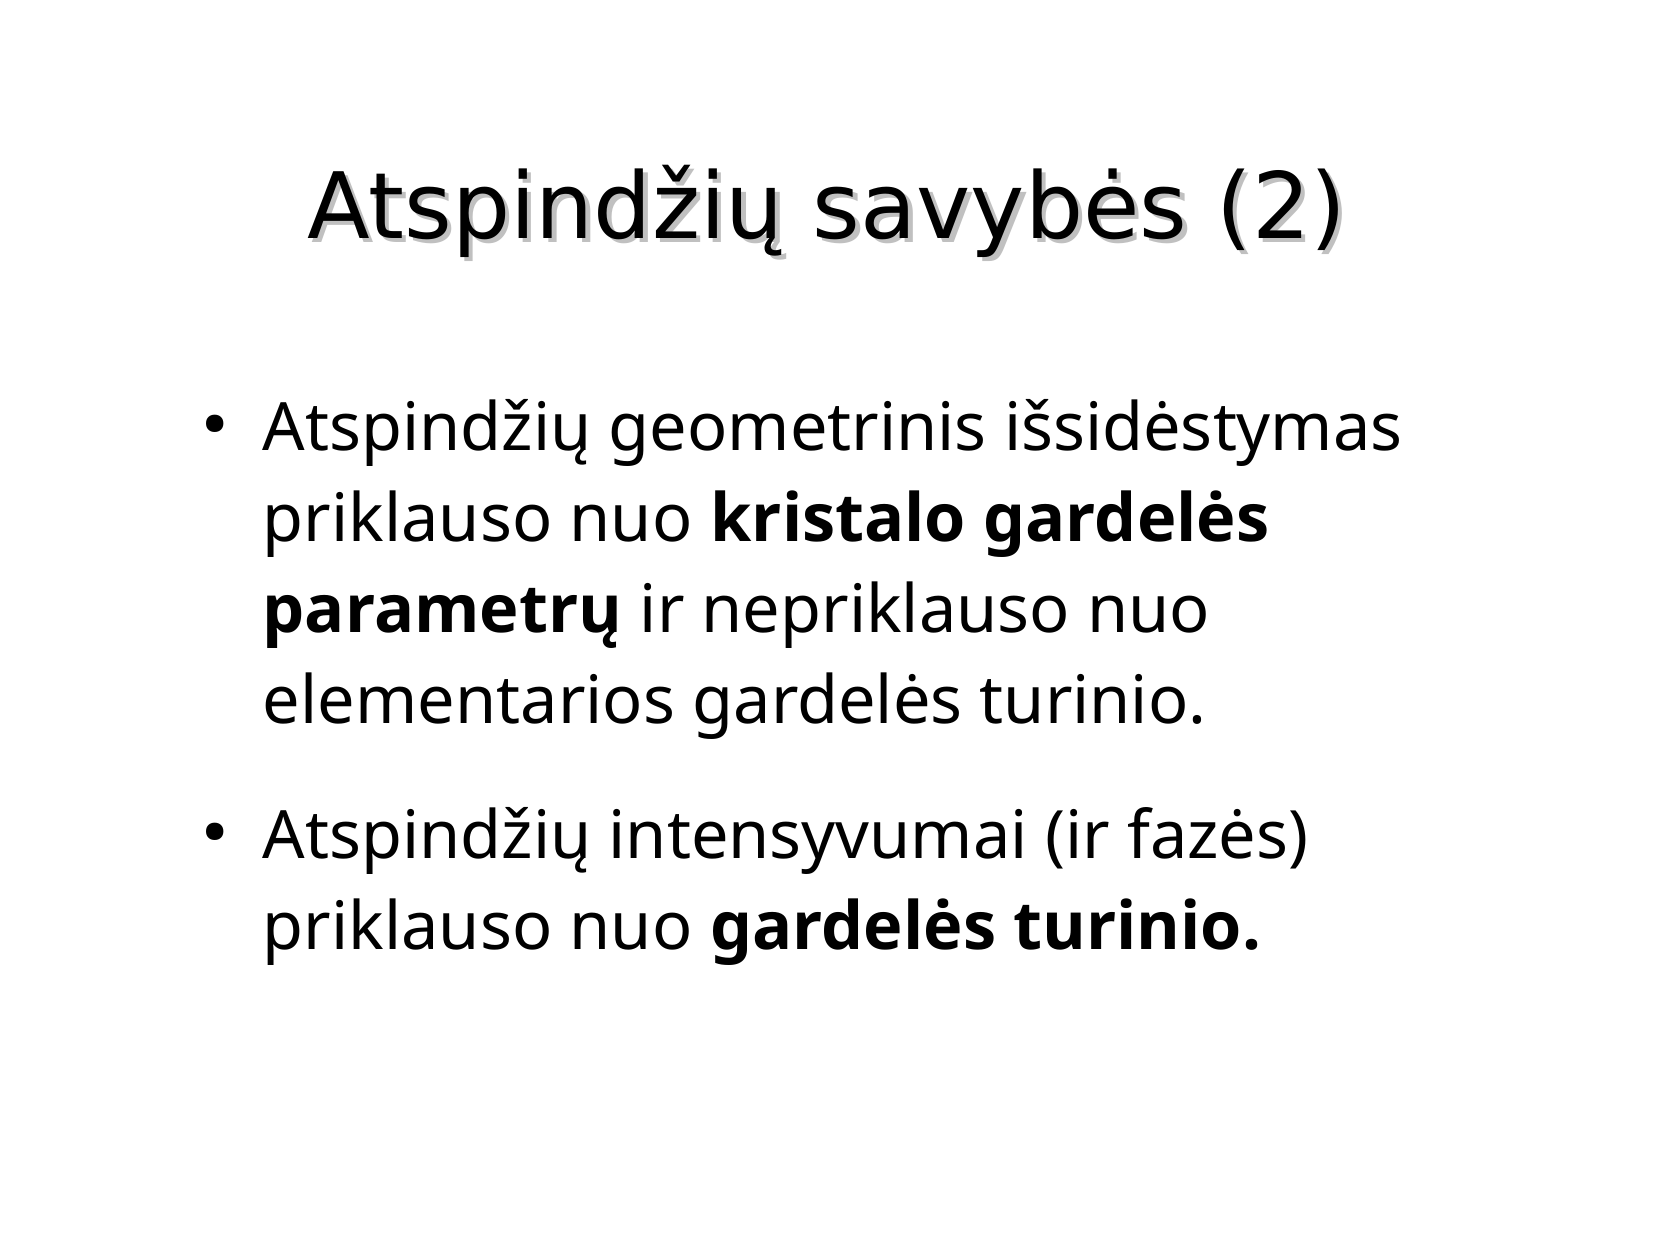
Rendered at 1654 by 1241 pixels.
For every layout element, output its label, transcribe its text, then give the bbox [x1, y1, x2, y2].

text_box Atspindžių geometrinis išsidėstymas priklauso nuo kristalo gardelės parametrų ir nepriklauso nuo elementarios gardelės turinio. Atspindžių intensyvumai (ir fazės) priklauso nuo gardelės turinio. [143, 372, 1571, 993]
title Atspindžių savybės (2) [121, 102, 1534, 311]
